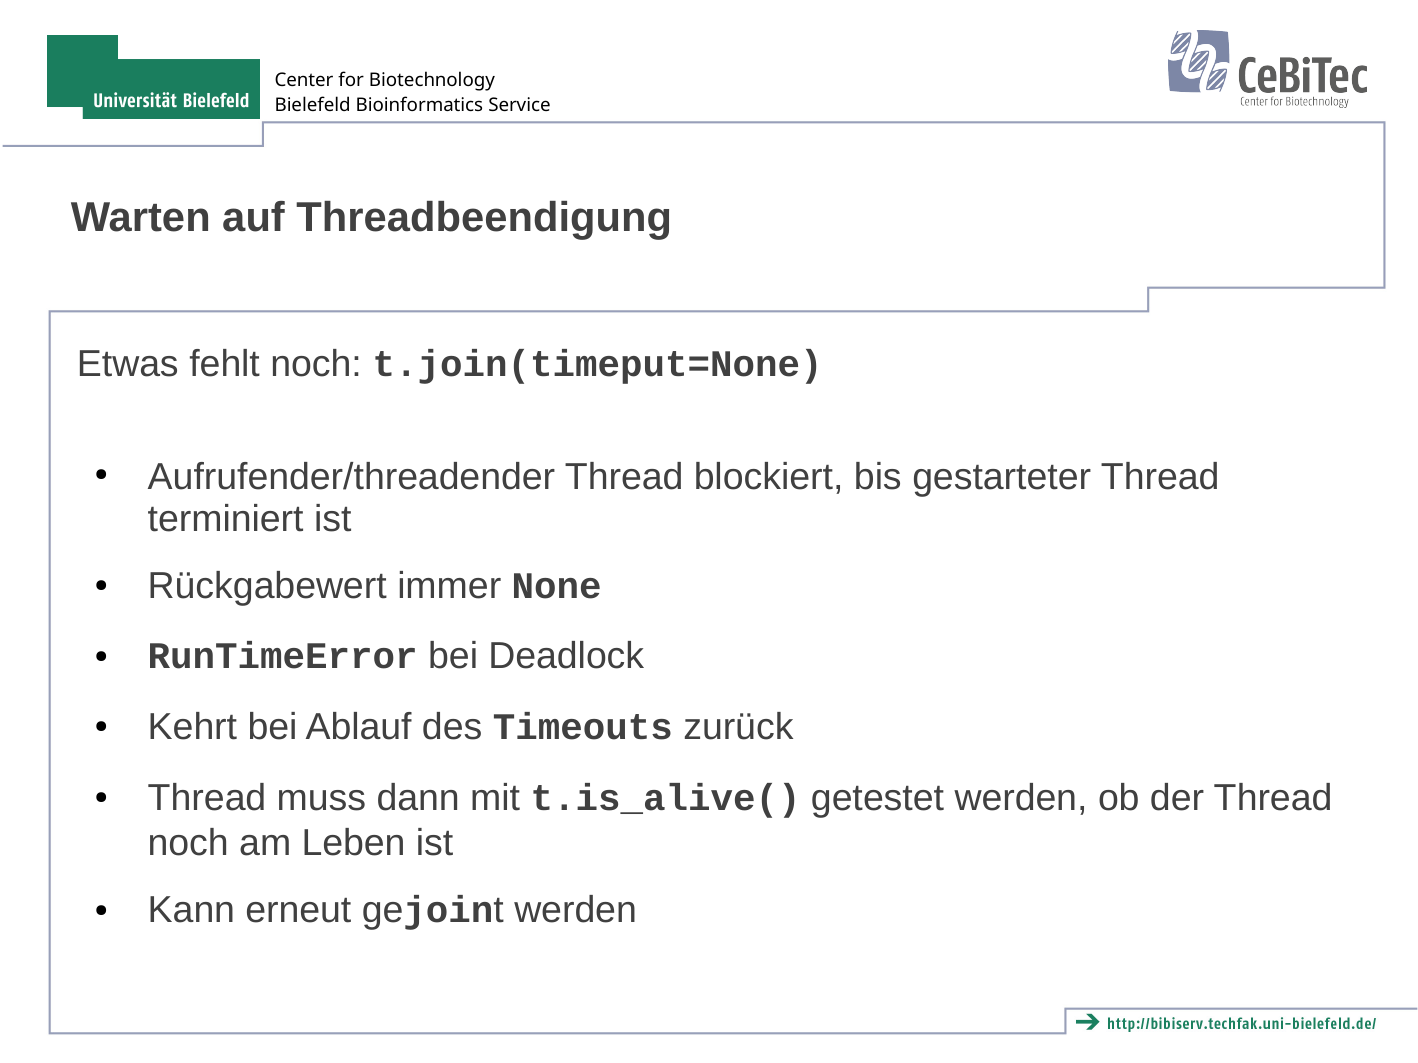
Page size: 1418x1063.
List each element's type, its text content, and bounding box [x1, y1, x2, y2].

picture [2, 3, 1418, 1063]
title Warten auf Threadbeendigung [70, 159, 1359, 275]
list Etwas fehlt noch: t.join(timeput=None) Aufrufender/threadender Thread blockiert, bis gestarteter Thread terminiert ist Rückgabewert immer None RunTimeError bei Deadlock Kehrt bei Ablauf des Timeouts zurück Thread muss dann mit t.is_alive() getestet werden, ob der Thread noch am Leben ist Kann erneut gejoint werden [76, 342, 1375, 942]
